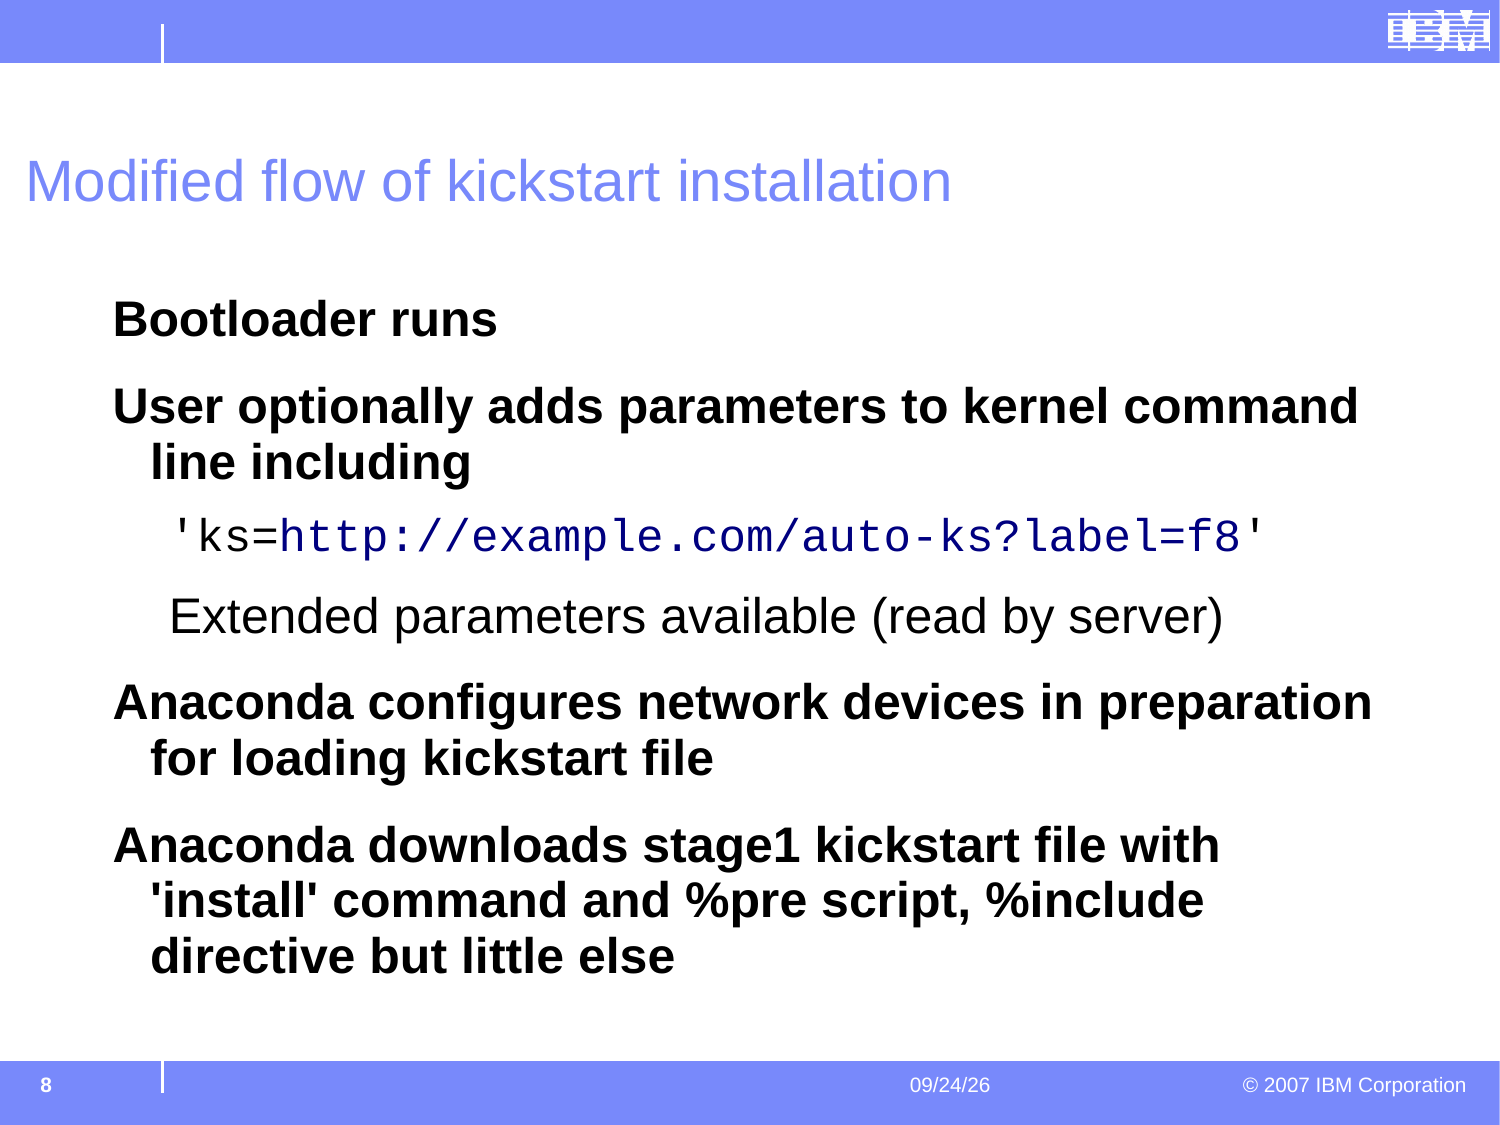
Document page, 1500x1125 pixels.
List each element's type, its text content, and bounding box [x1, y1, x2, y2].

title Modified flow of kickstart installation [25, 150, 1378, 218]
list Bootloader runs User optionally adds parameters to kernel command line including 'ks=http://example.com/auto-ks?label=f8' Extended parameters available (read by server) Anaconda configures network devices in preparation for loading kickstart file Anaconda downloads stage1 kickstart file with 'install' command and %pre script, %include directive but little else [112, 291, 1388, 985]
